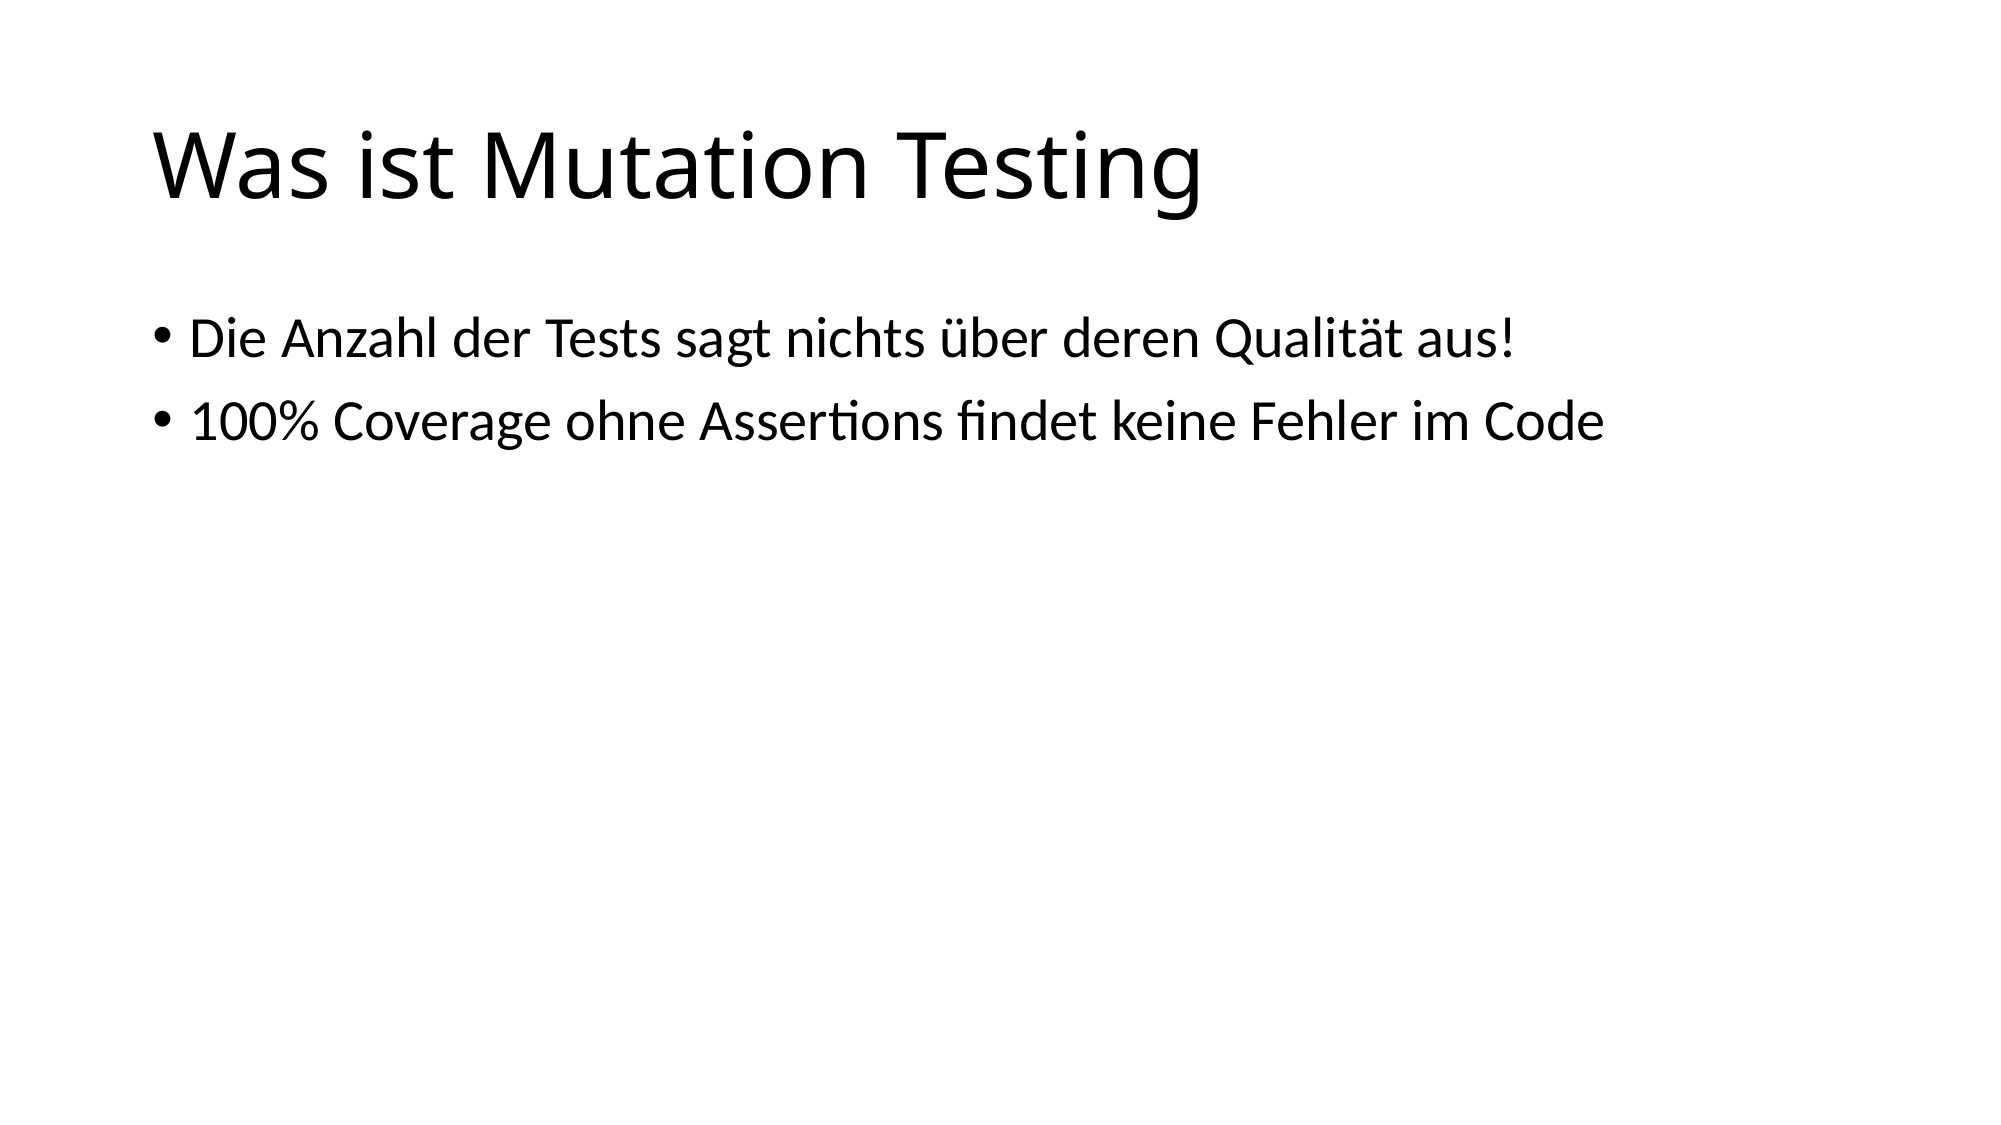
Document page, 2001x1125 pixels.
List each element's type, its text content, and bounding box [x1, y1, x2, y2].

title Was ist Mutation Testing [137, 59, 1863, 278]
list Die Anzahl der Tests sagt nichts über deren Qualität aus! 100% Coverage ohne Assertions findet keine Fehler im Code [137, 299, 1863, 1014]
